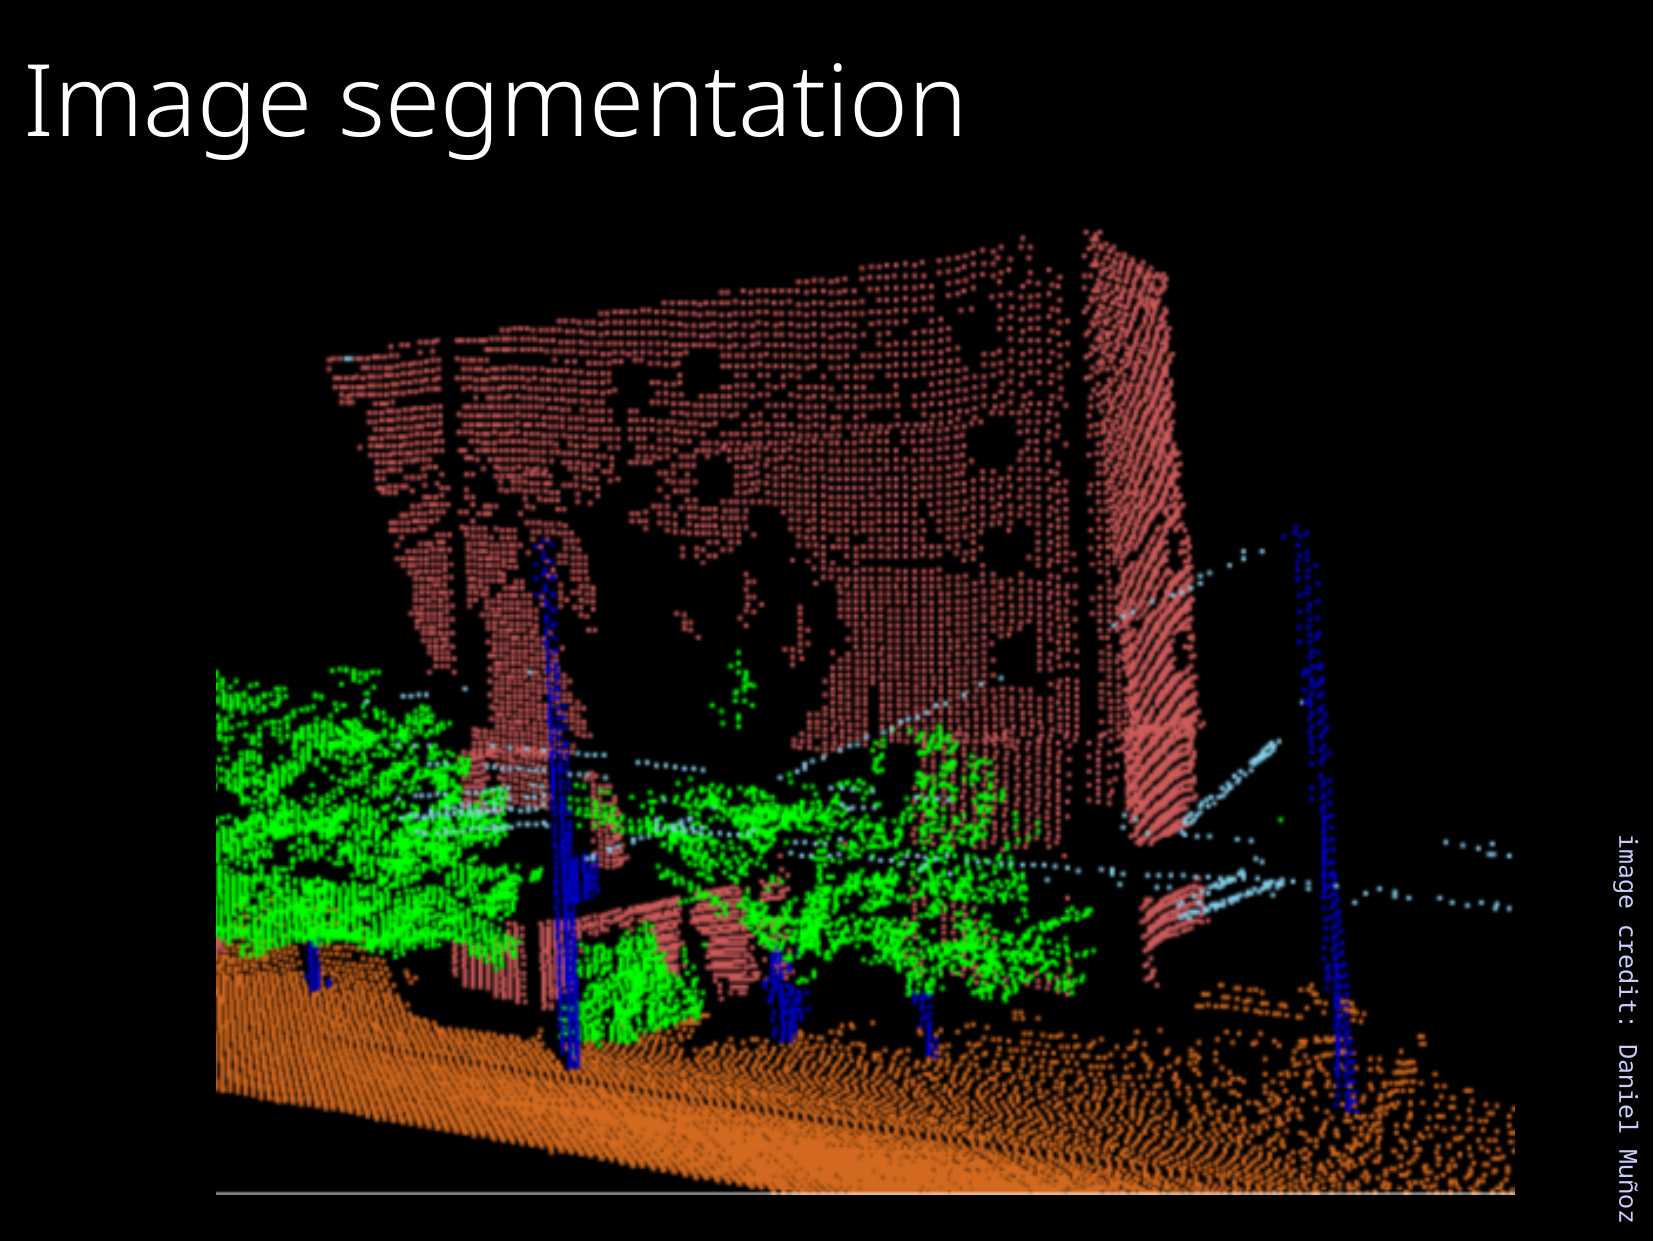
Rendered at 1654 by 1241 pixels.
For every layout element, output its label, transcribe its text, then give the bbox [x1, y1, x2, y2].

title Image segmentation [23, 25, 1630, 171]
text_box image credit: Daniel Muñoz [1616, 834, 1647, 1225]
picture [216, 216, 1515, 1195]
